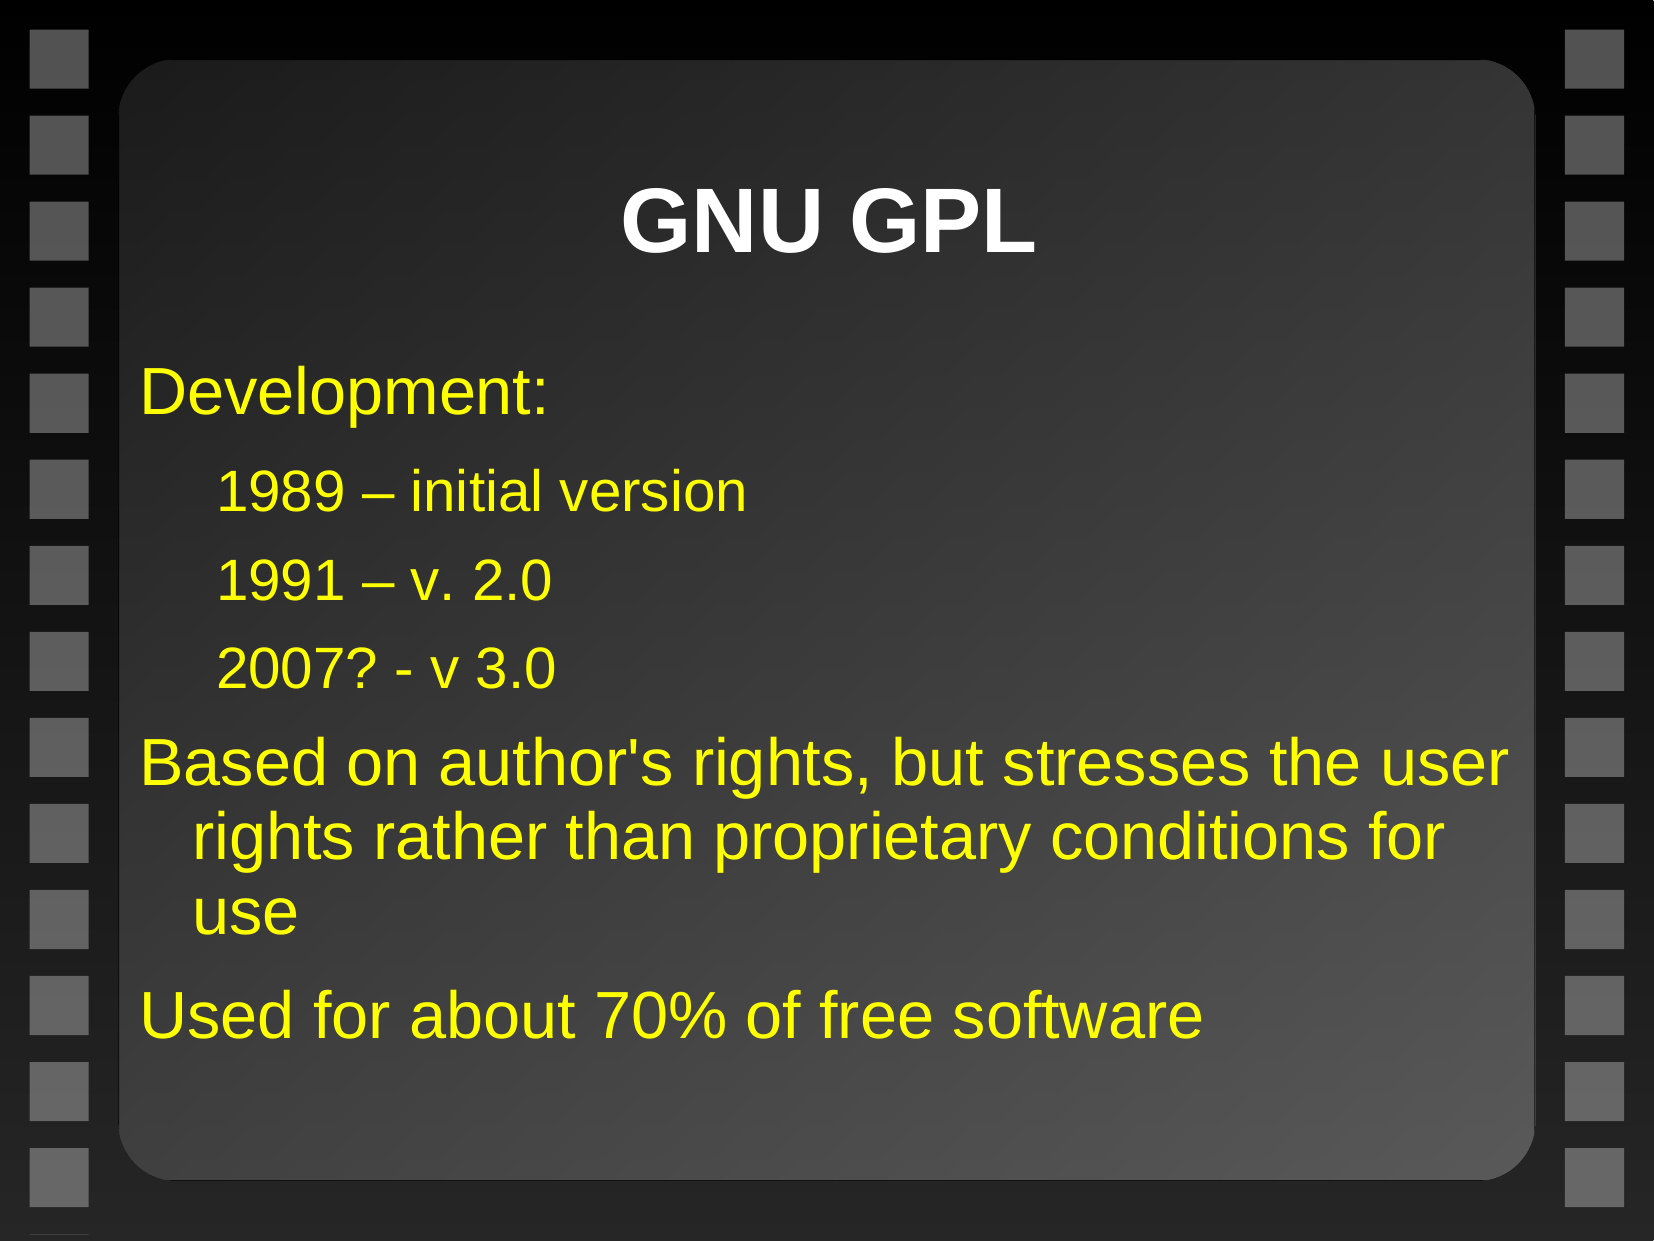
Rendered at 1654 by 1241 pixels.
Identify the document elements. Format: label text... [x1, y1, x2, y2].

list Development: 1989 – initial version 1991 – v. 2.0 2007? - v 3.0 Based on author's rights, but stresses the user rights rather than proprietary conditions for use Used for about 70% of free software [121, 354, 1534, 1127]
title GNU GPL [123, 117, 1536, 325]
